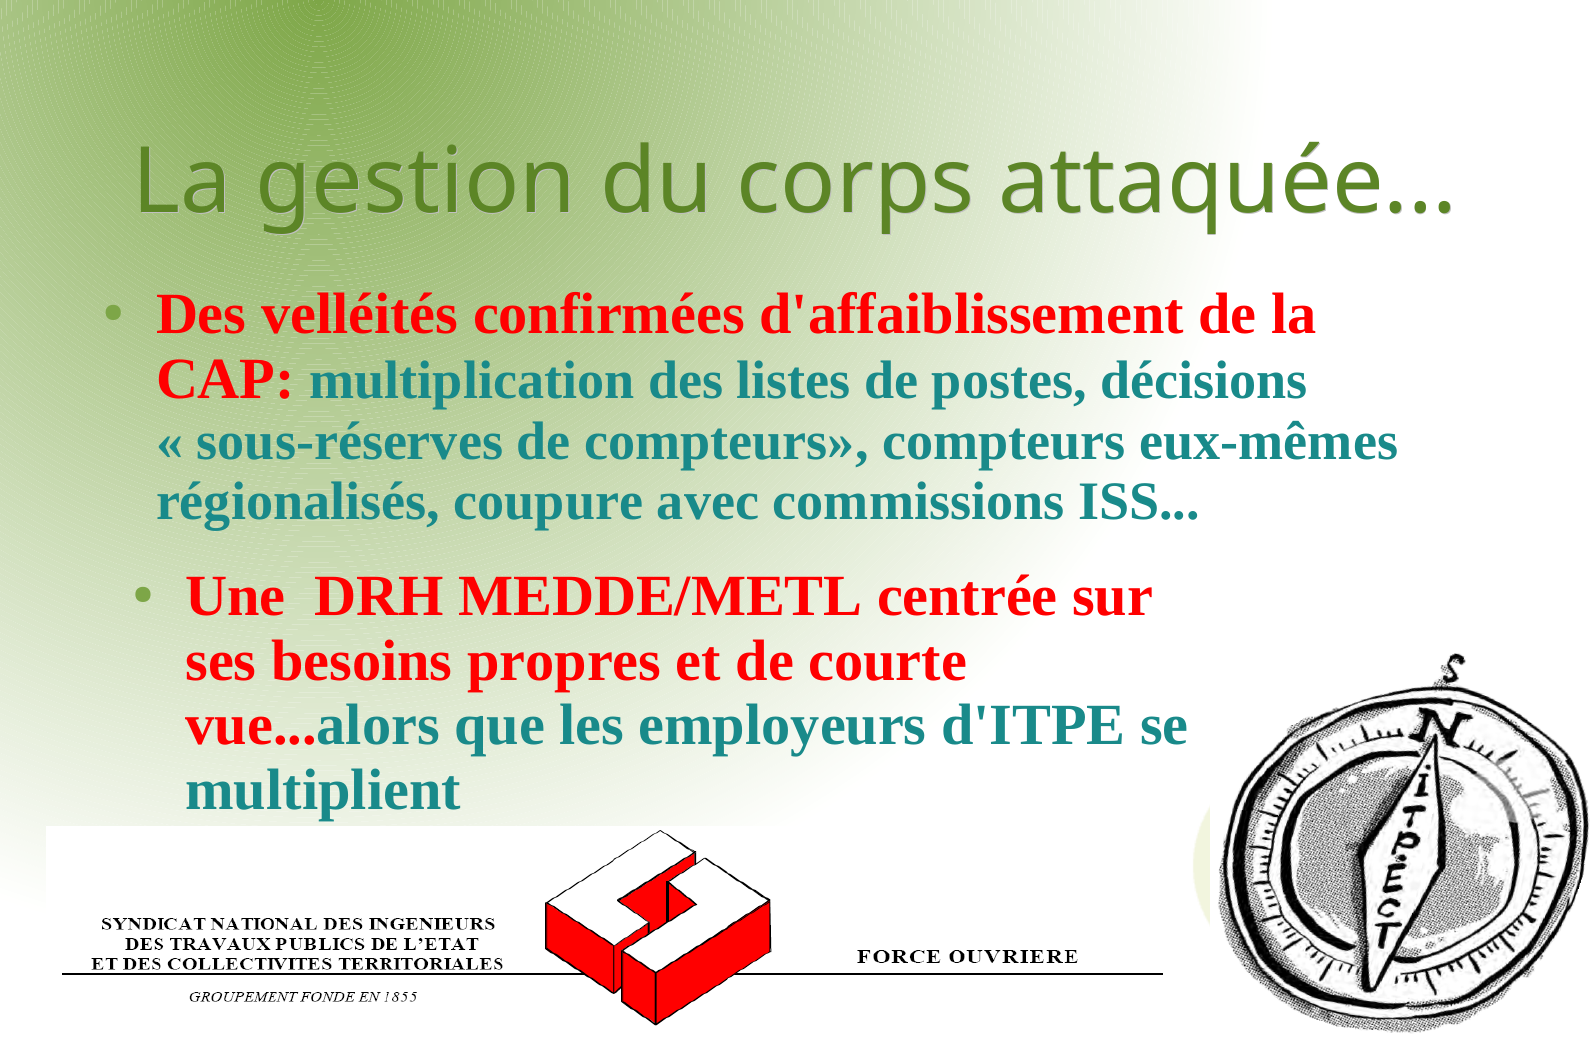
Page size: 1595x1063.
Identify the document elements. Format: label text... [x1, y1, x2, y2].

picture [46, 649, 1595, 1038]
list Une DRH MEDDE/METL centrée sur ses besoins propres et de courte vue...alors que les employeurs d'ITPE se multiplient [114, 563, 1211, 827]
title La gestion du corps attaquée... [114, 88, 1477, 266]
list Des velléités confirmées d'affaiblissement de la CAP: multiplication des listes de postes, décisions « sous-réserves de compteurs», compteurs eux-mêmes régionalisés, coupure avec commissions ISS... [85, 281, 1447, 536]
